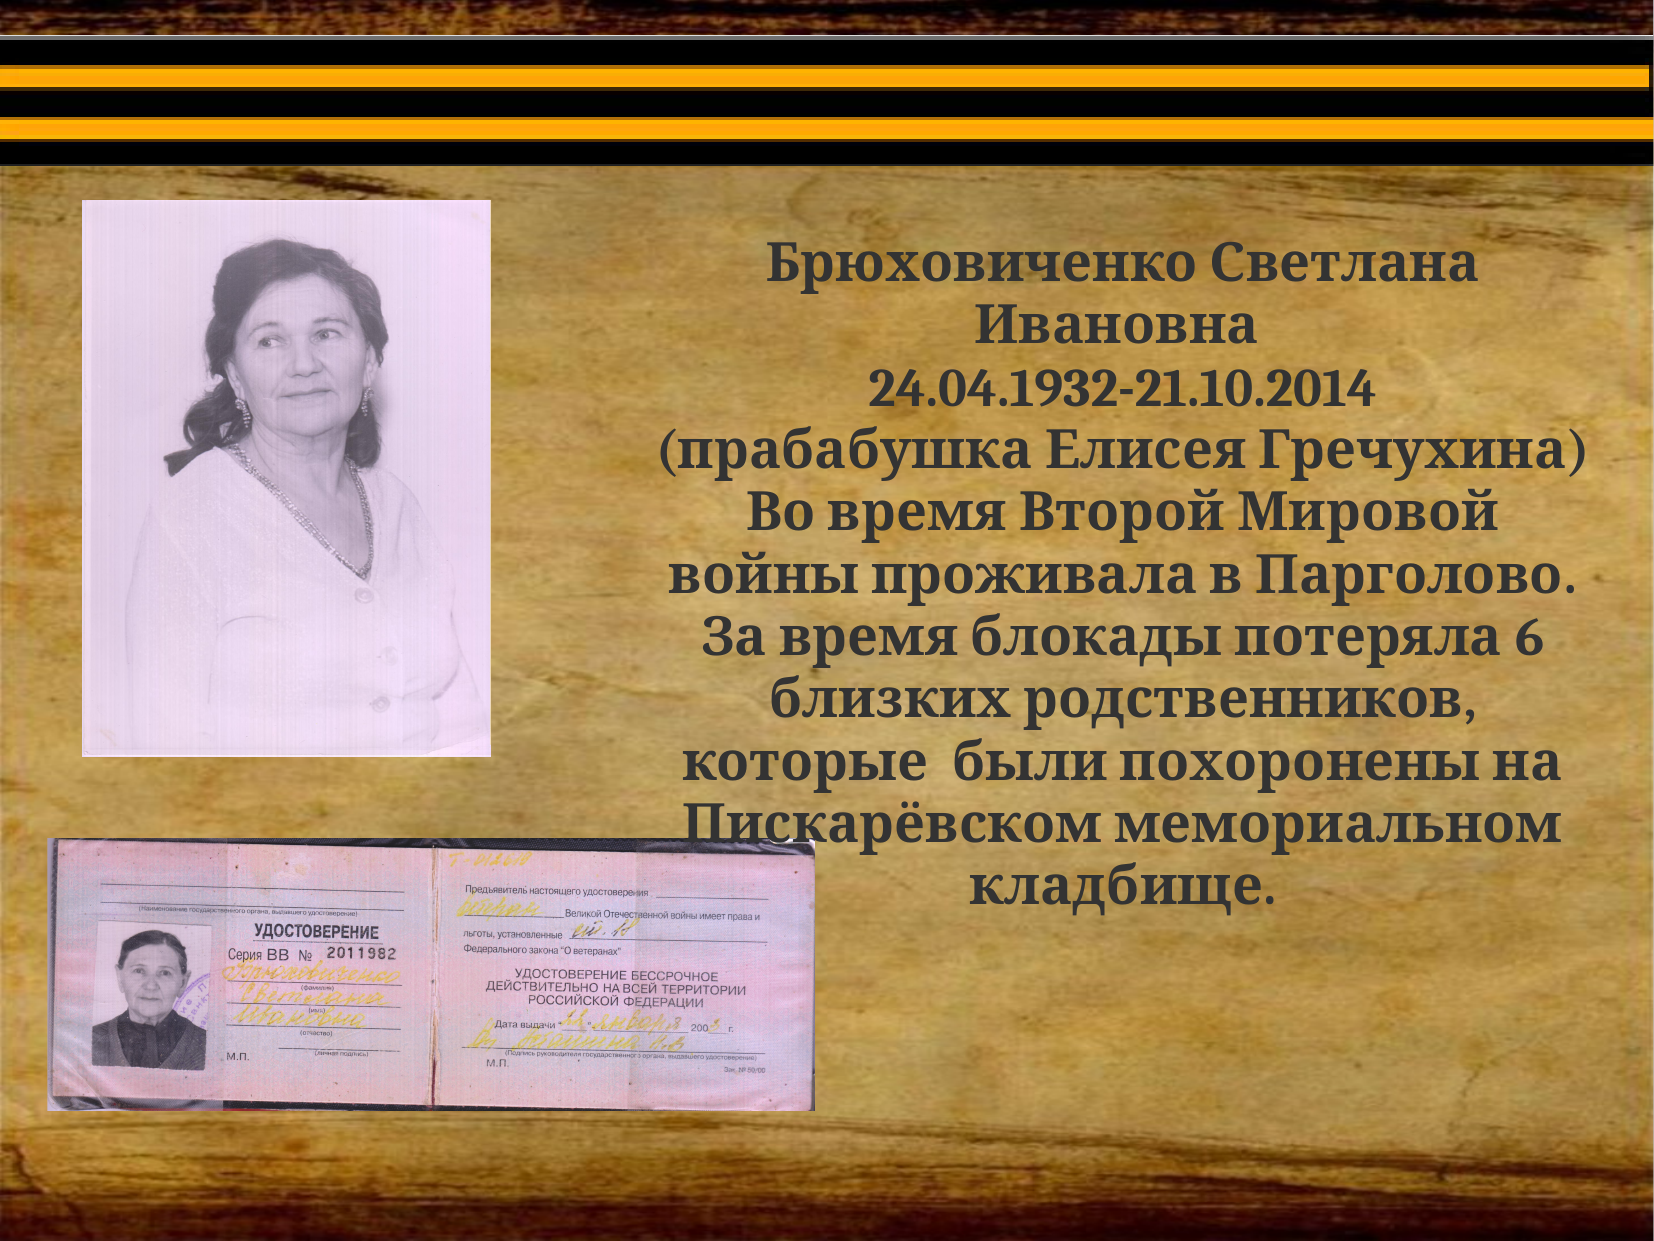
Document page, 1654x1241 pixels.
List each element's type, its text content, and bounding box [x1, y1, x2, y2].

title Брюховиченко Светлана Ивановна 24.04.1932-21.10.2014 (прабабушка Елисея Гречухина) Во время Второй Мировой войны проживала в Парголово. За время блокады потеряла 6 близких родственников, которые были похоронены на Пискарёвском мемориальном кладбище. [651, 232, 1595, 898]
picture [0, 0, 1654, 1241]
